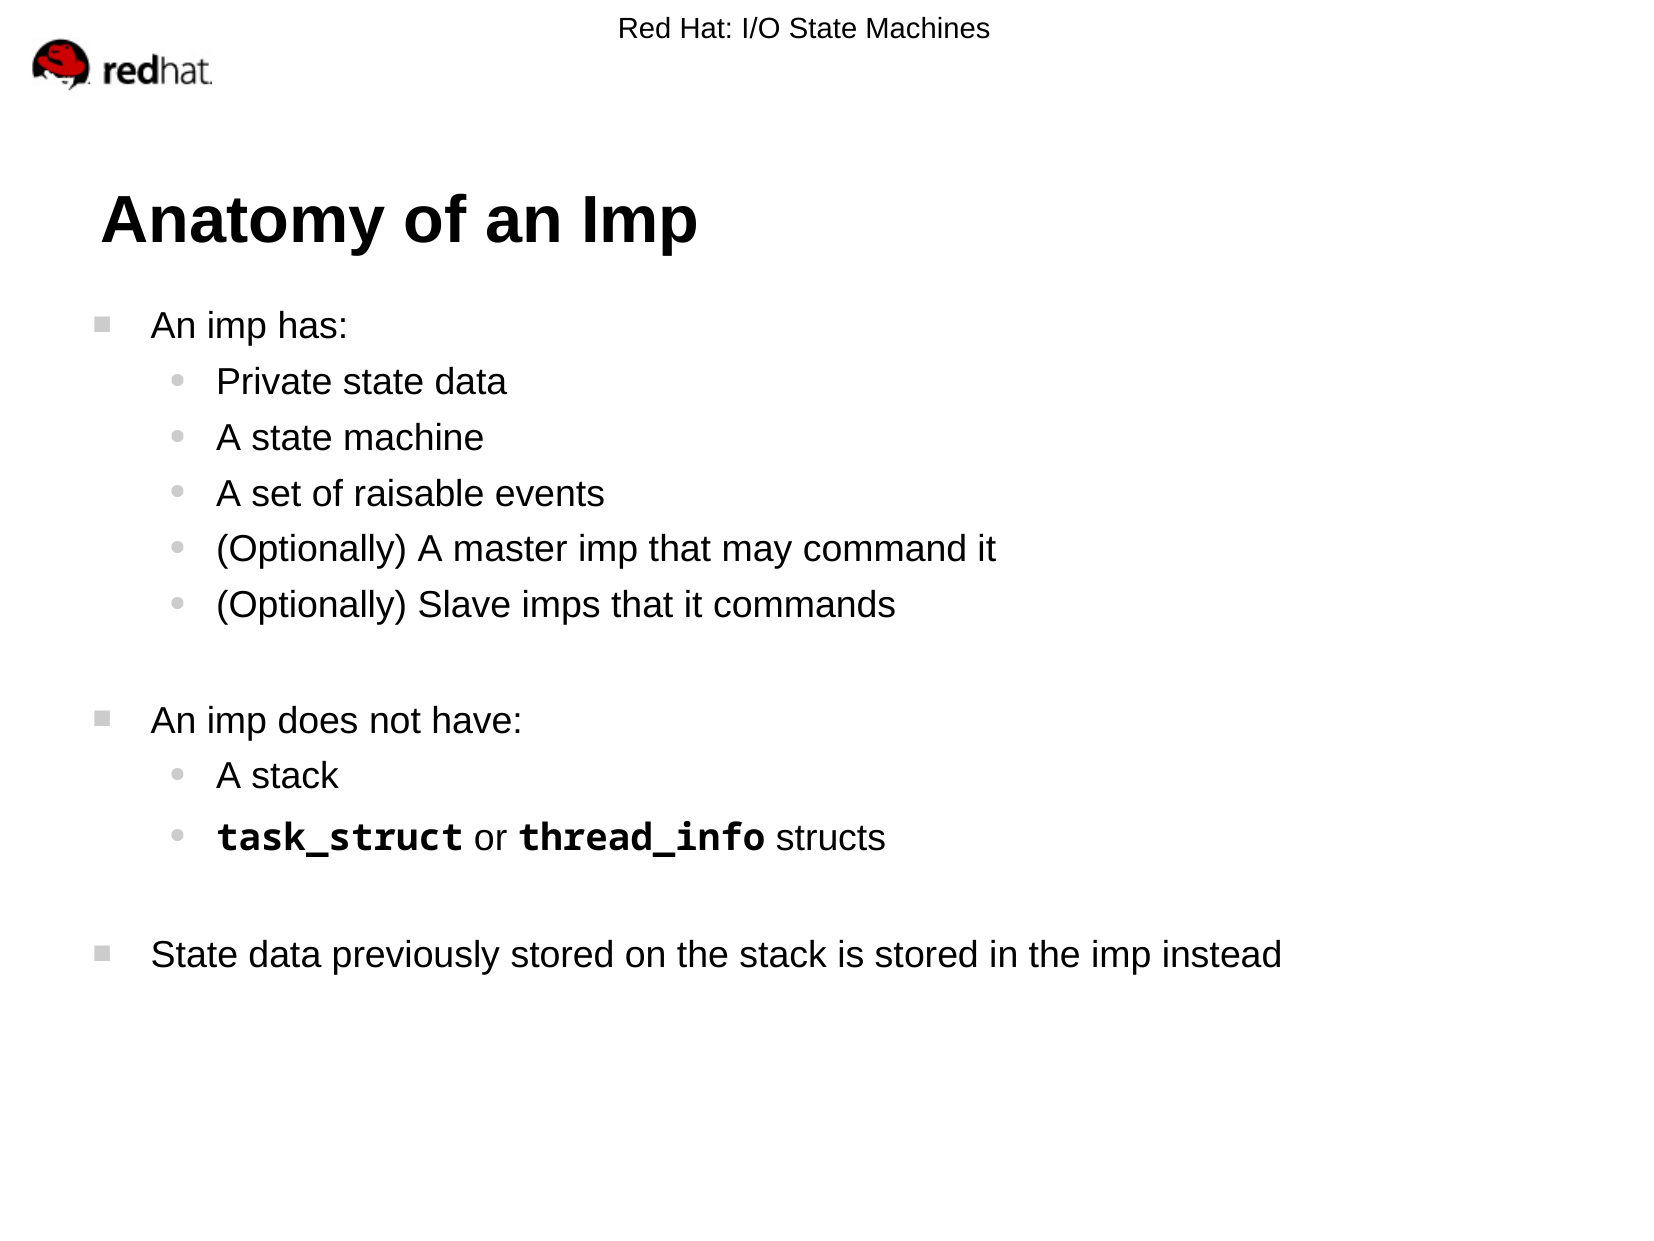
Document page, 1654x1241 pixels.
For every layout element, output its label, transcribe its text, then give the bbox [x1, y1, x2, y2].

title Anatomy of an Imp [100, 164, 1506, 275]
picture [31, 37, 212, 98]
list An imp has: Private state data A state machine A set of raisable events (Optionally) A master imp that may command it (Optionally) Slave imps that it commands An imp does not have: A stack task_struct or thread_info structs State data previously stored on the stack is stored in the imp instead [94, 304, 1500, 1174]
